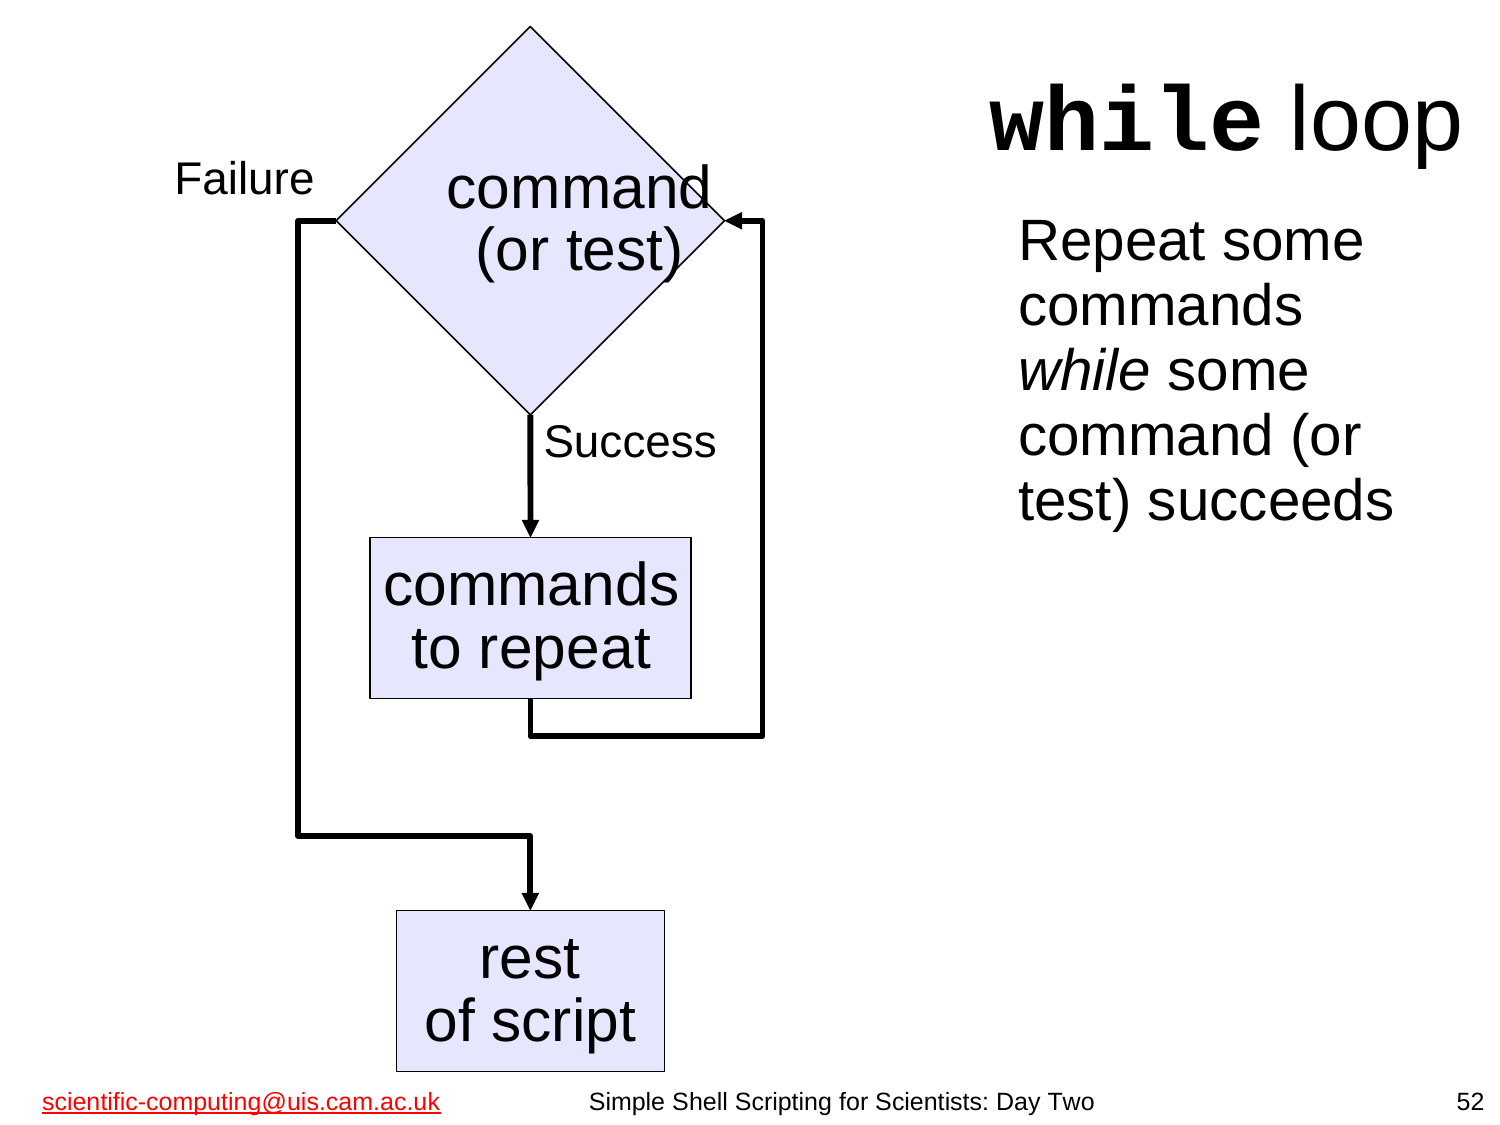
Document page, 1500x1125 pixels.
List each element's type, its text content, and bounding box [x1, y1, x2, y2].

text_box Success [530, 412, 682, 494]
text_box Failure [301, 224, 336, 232]
text_box command (or test) [336, 26, 724, 415]
text_box rest of script [396, 910, 665, 1072]
title while loop [974, 59, 1479, 186]
text_box commands to repeat [369, 537, 692, 699]
text_box Repeat some commands while some command (or test) succeeds [1003, 200, 1463, 541]
text_box Failure [160, 149, 336, 232]
